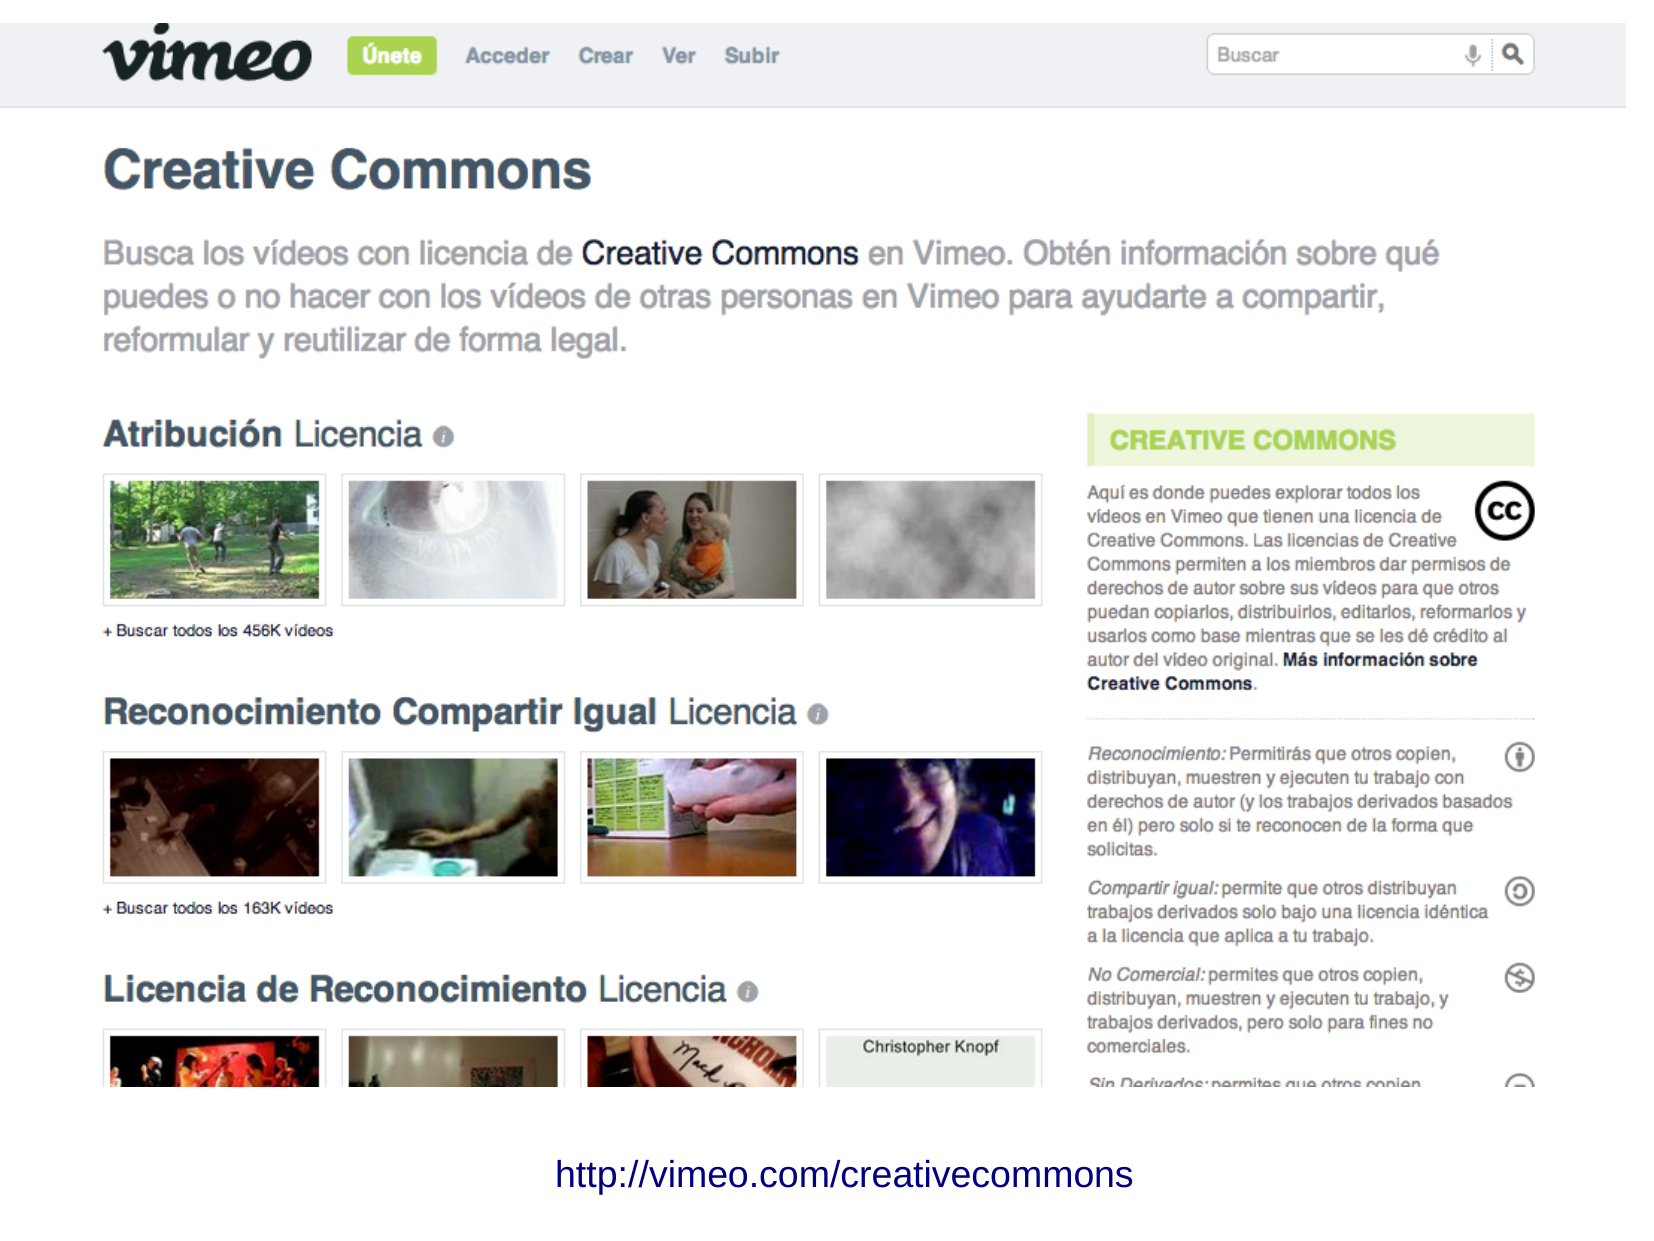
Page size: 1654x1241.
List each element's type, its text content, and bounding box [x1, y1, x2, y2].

text_box http://vimeo.com/creativecommons [70, 1145, 1619, 1198]
picture [0, 23, 1626, 1087]
